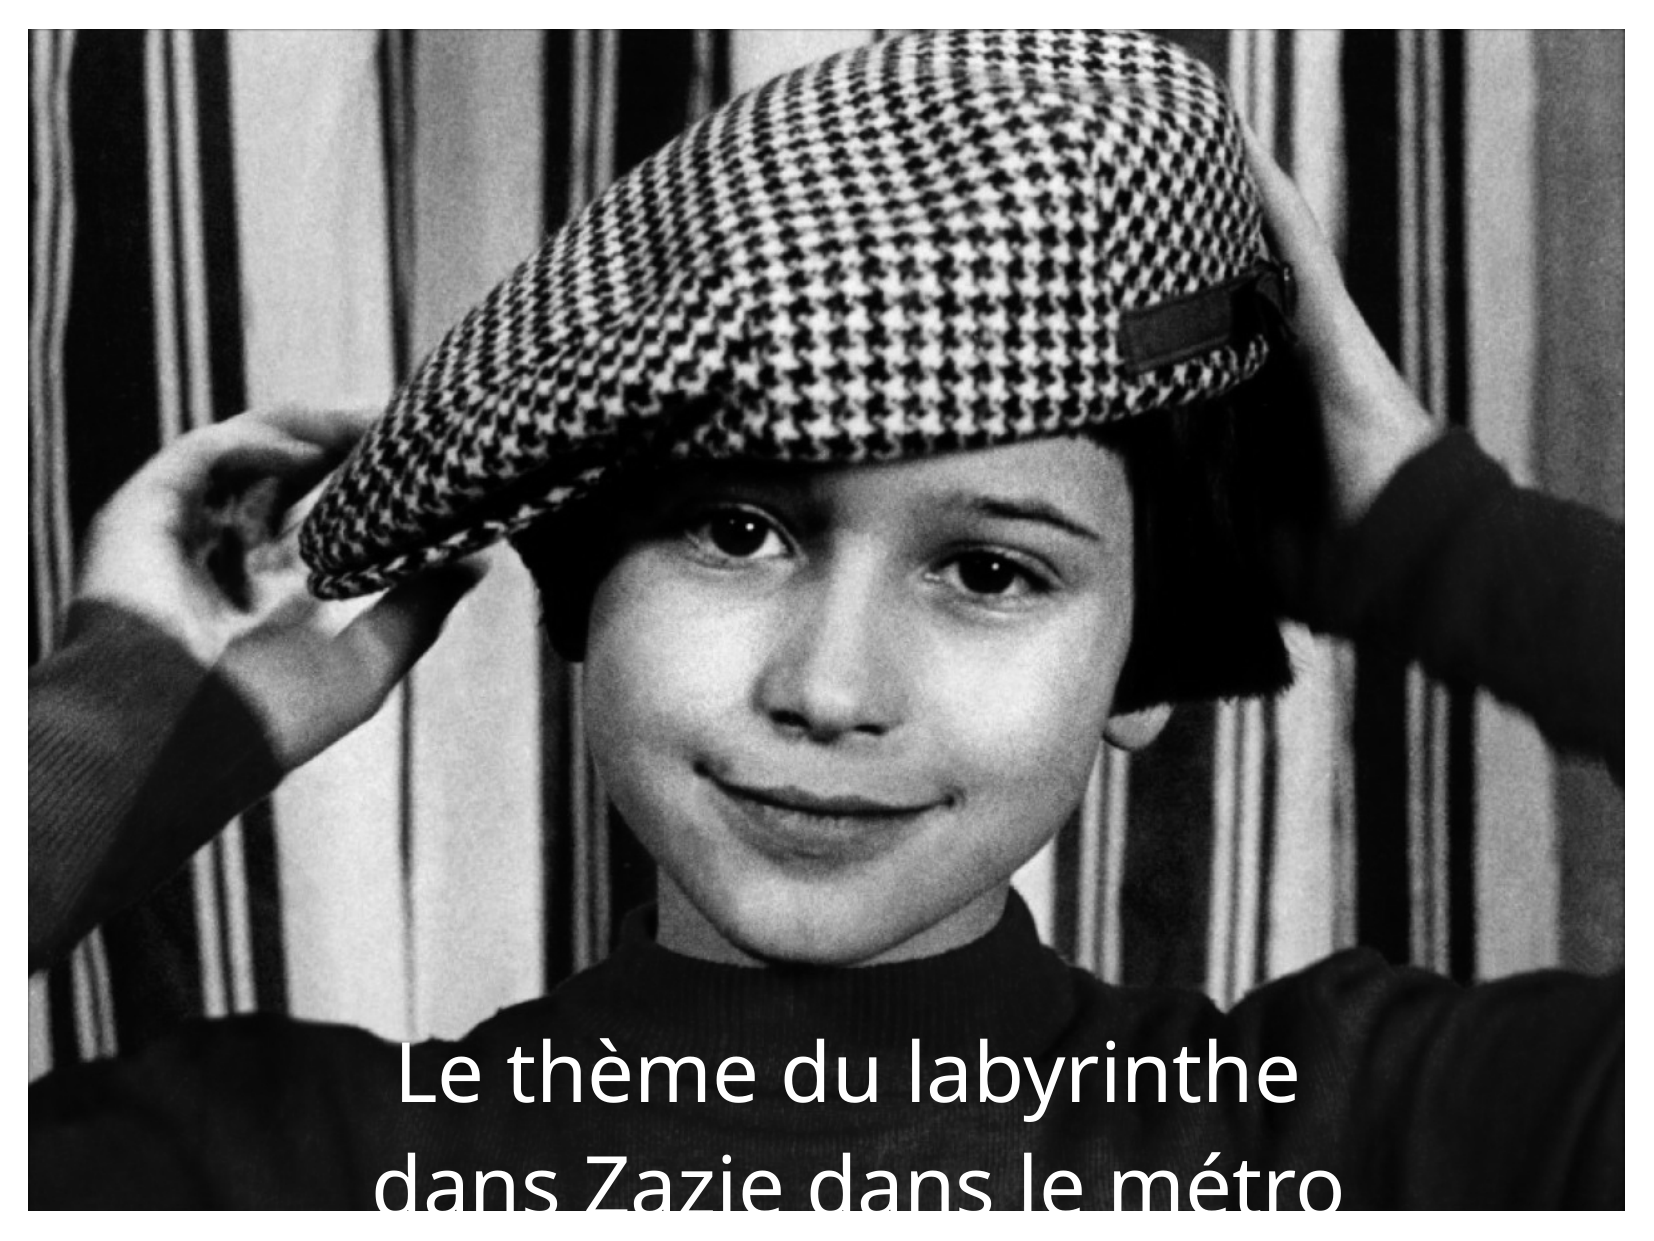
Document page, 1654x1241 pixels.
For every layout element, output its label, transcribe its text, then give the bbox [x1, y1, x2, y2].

text_box Le thème du labyrinthe dans Zazie dans le métro [120, 1006, 1598, 1208]
picture [28, 29, 1625, 1211]
